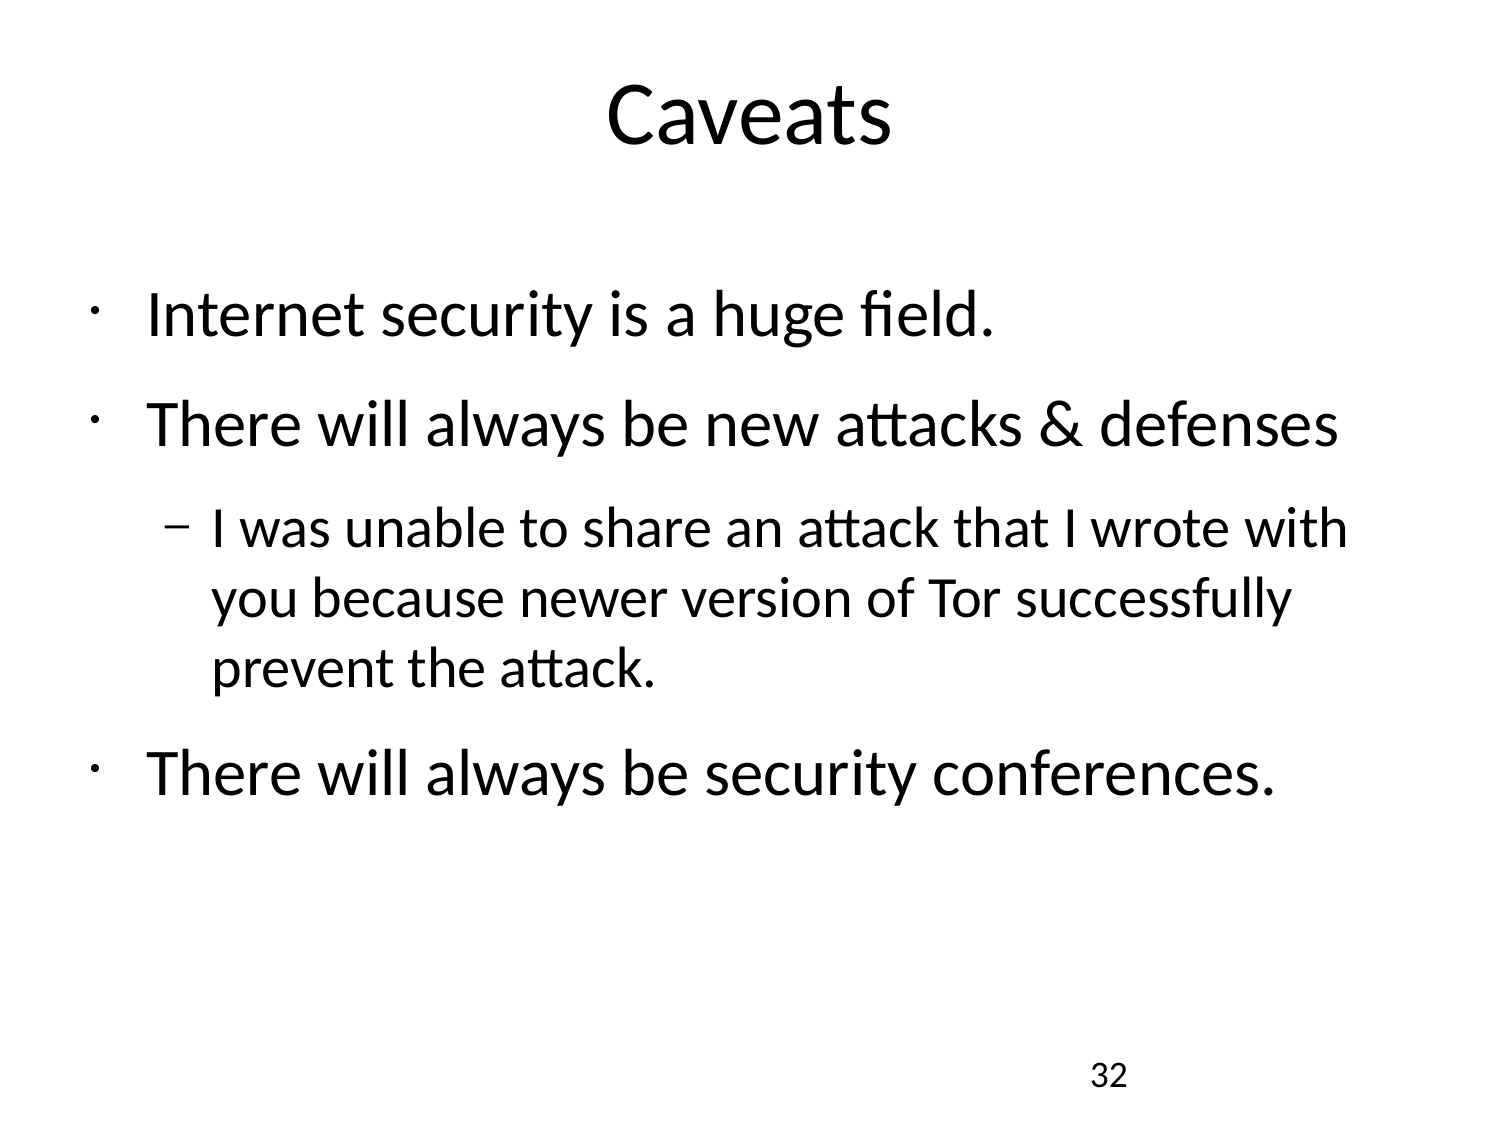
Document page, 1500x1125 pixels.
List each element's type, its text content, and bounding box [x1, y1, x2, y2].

slide_number <number> [1074, 1042, 1425, 1103]
list Internet security is a huge field. There will always be new attacks & defenses I was unable to share an attack that I wrote with you because newer version of Tor successfully prevent the attack. There will always be security conferences. [75, 262, 1425, 1005]
title Caveats [75, 45, 1425, 233]
